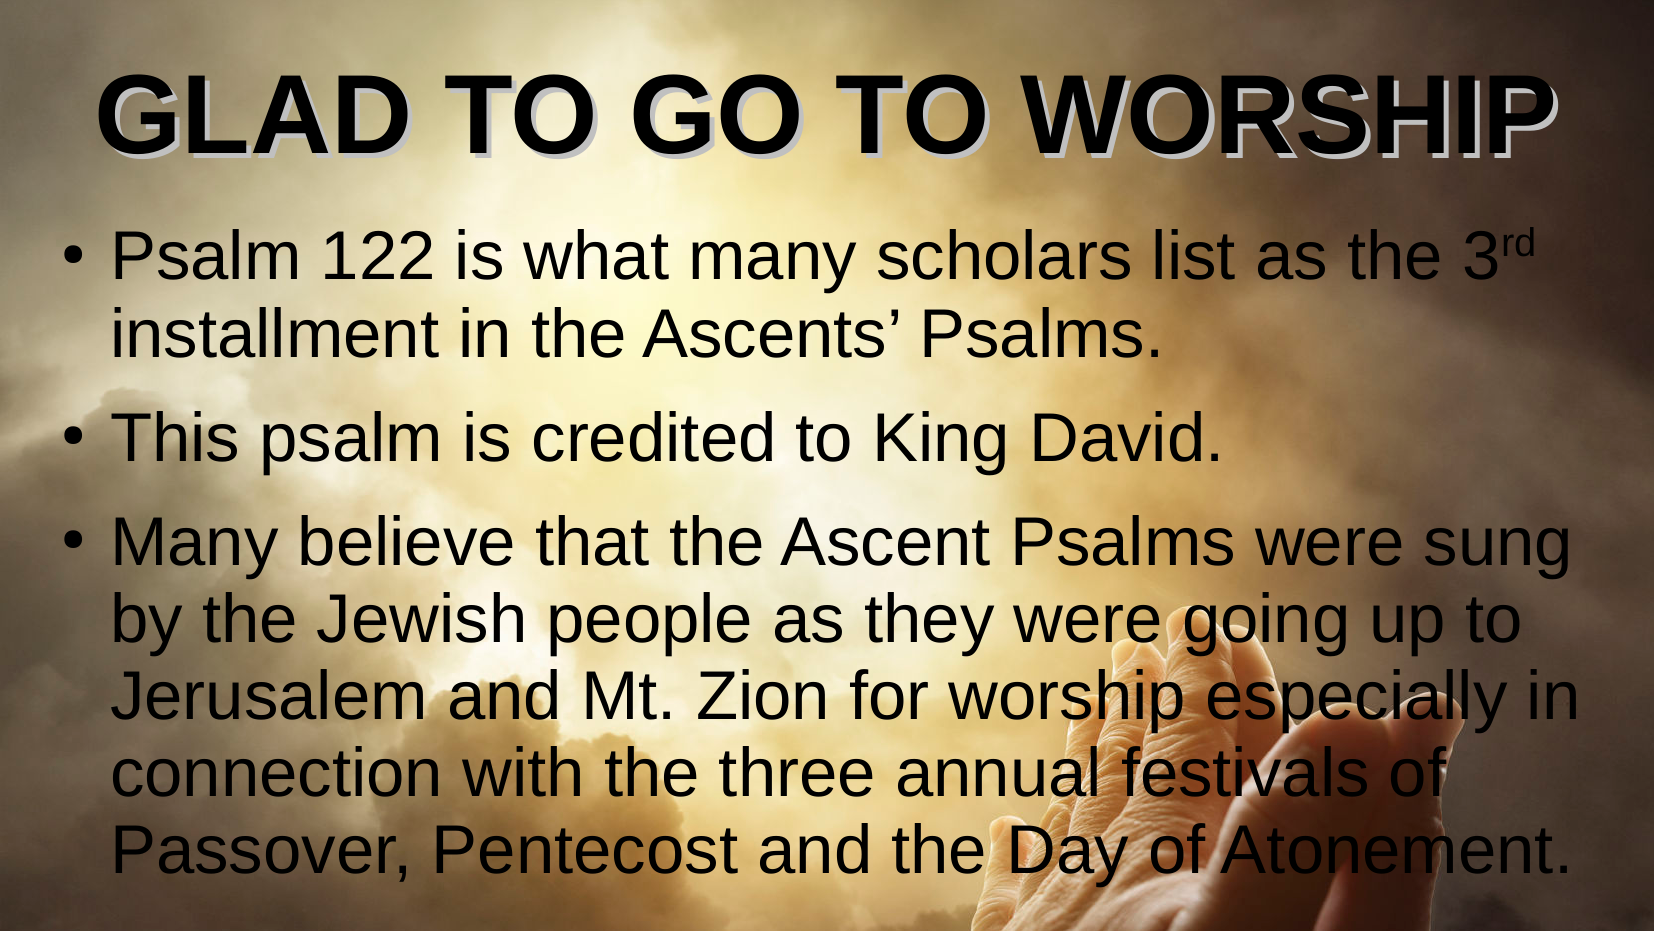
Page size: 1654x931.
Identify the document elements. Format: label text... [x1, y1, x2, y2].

list Psalm 122 is what many scholars list as the 3rd installment in the Ascents’ Psalms. This psalm is credited to King David. Many believe that the Ascent Psalms were sung by the Jewish people as they were going up to Jerusalem and Mt. Zion for worship especially in connection with the three annual festivals of Passover, Pentecost and the Day of Atonement. [45, 217, 1621, 900]
picture [0, 0, 1654, 931]
title GLAD TO GO TO WORSHIP [82, 37, 1571, 193]
